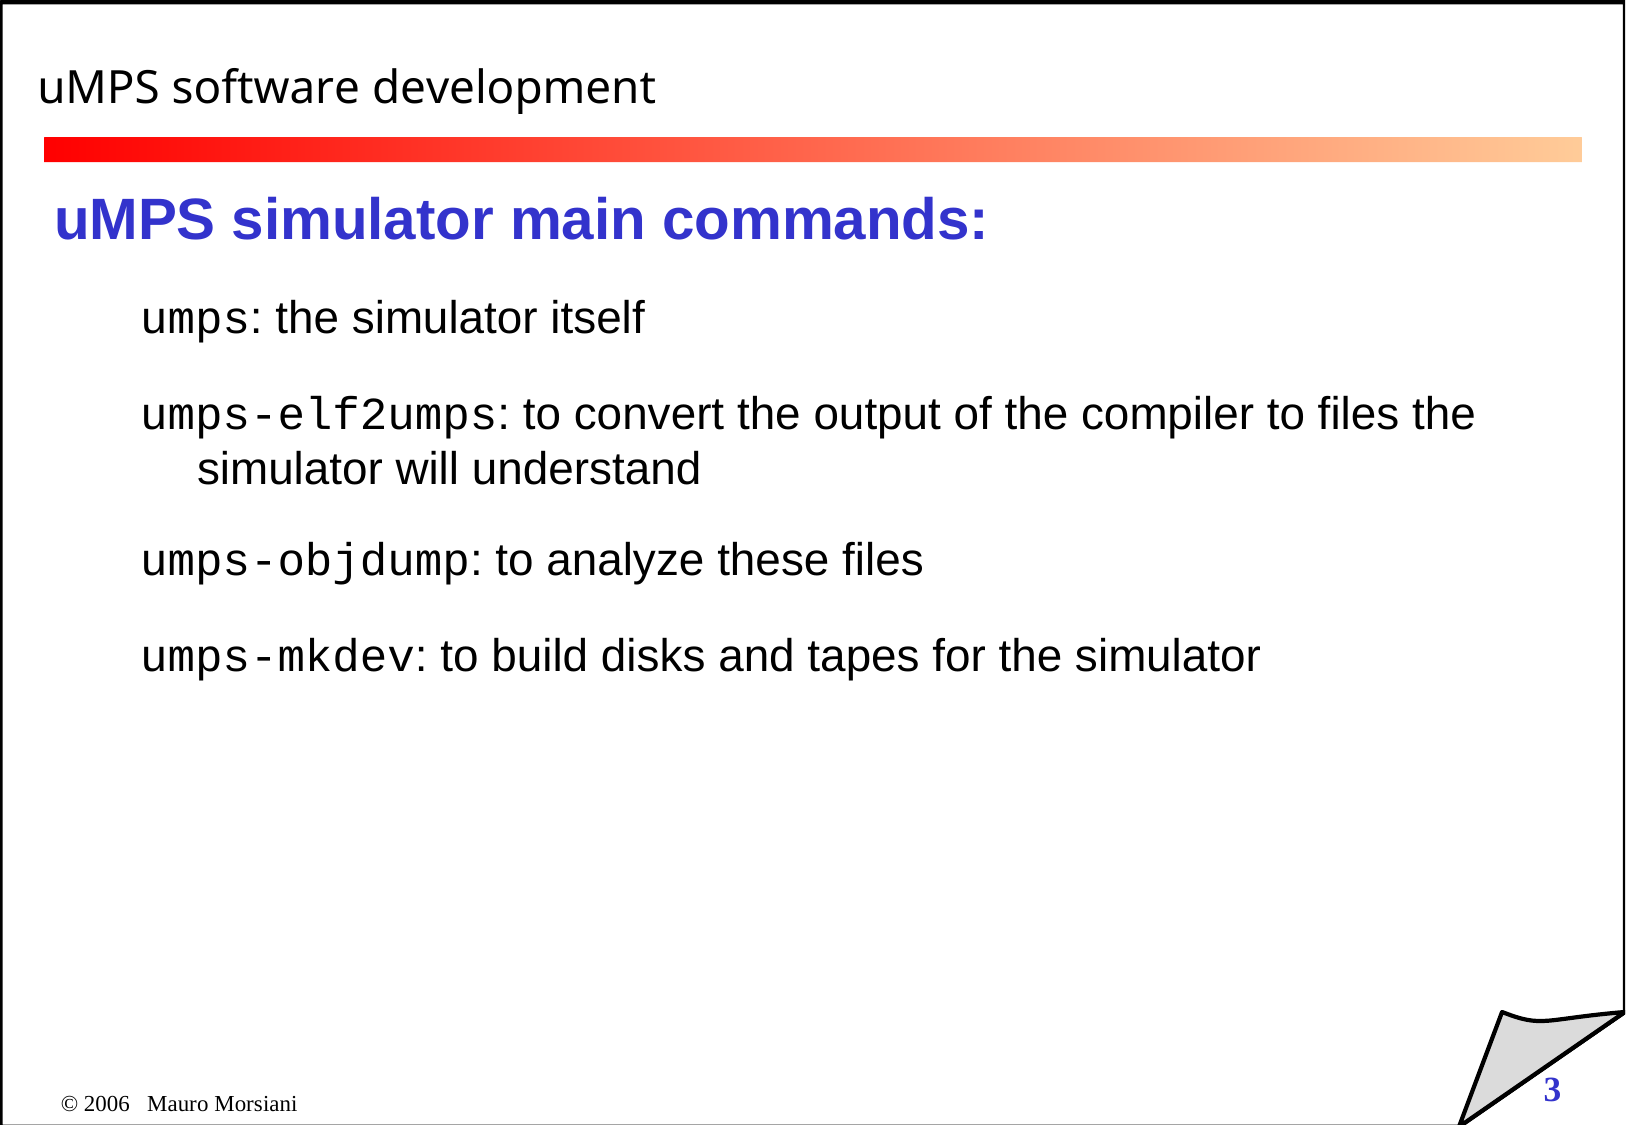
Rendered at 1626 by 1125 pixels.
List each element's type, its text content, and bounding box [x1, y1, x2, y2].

title uMPS software development [37, 44, 1588, 131]
list uMPS simulator main commands: umps: the simulator itself umps-elf2umps: to convert the output of the compiler to files the simulator will understand umps-objdump: to analyze these files umps-mkdev: to build disks and tapes for the simulator [54, 187, 1571, 1124]
